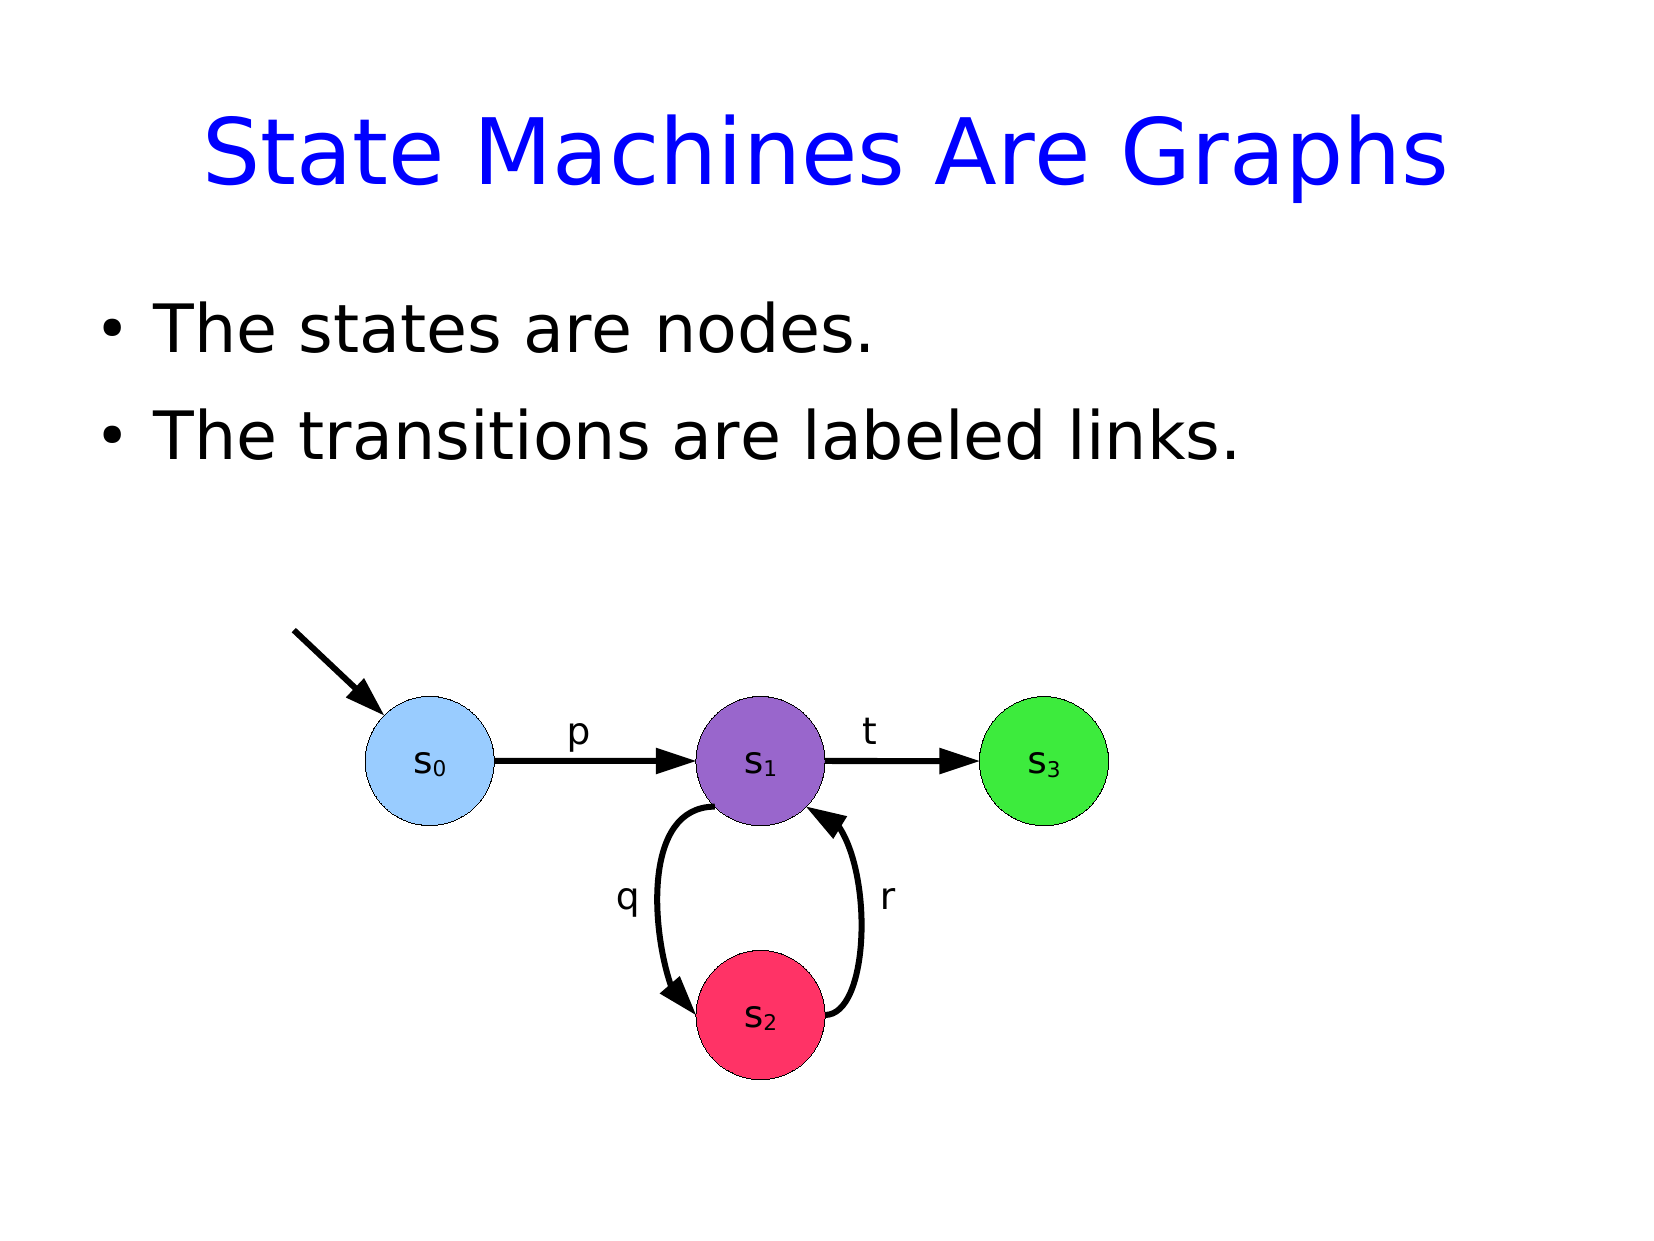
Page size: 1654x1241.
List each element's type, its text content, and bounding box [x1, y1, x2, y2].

text_box t [847, 702, 887, 761]
text_box s3 [979, 696, 1109, 826]
text_box s1 [695, 696, 825, 826]
text_box q [601, 867, 663, 927]
list The states are nodes. The transitions are labeled links. [82, 290, 1571, 1109]
text_box r [865, 867, 905, 927]
text_box s2 [695, 950, 826, 1080]
text_box s0 [365, 696, 495, 826]
title State Machines Are Graphs [82, 49, 1571, 257]
text_box p [551, 702, 591, 761]
